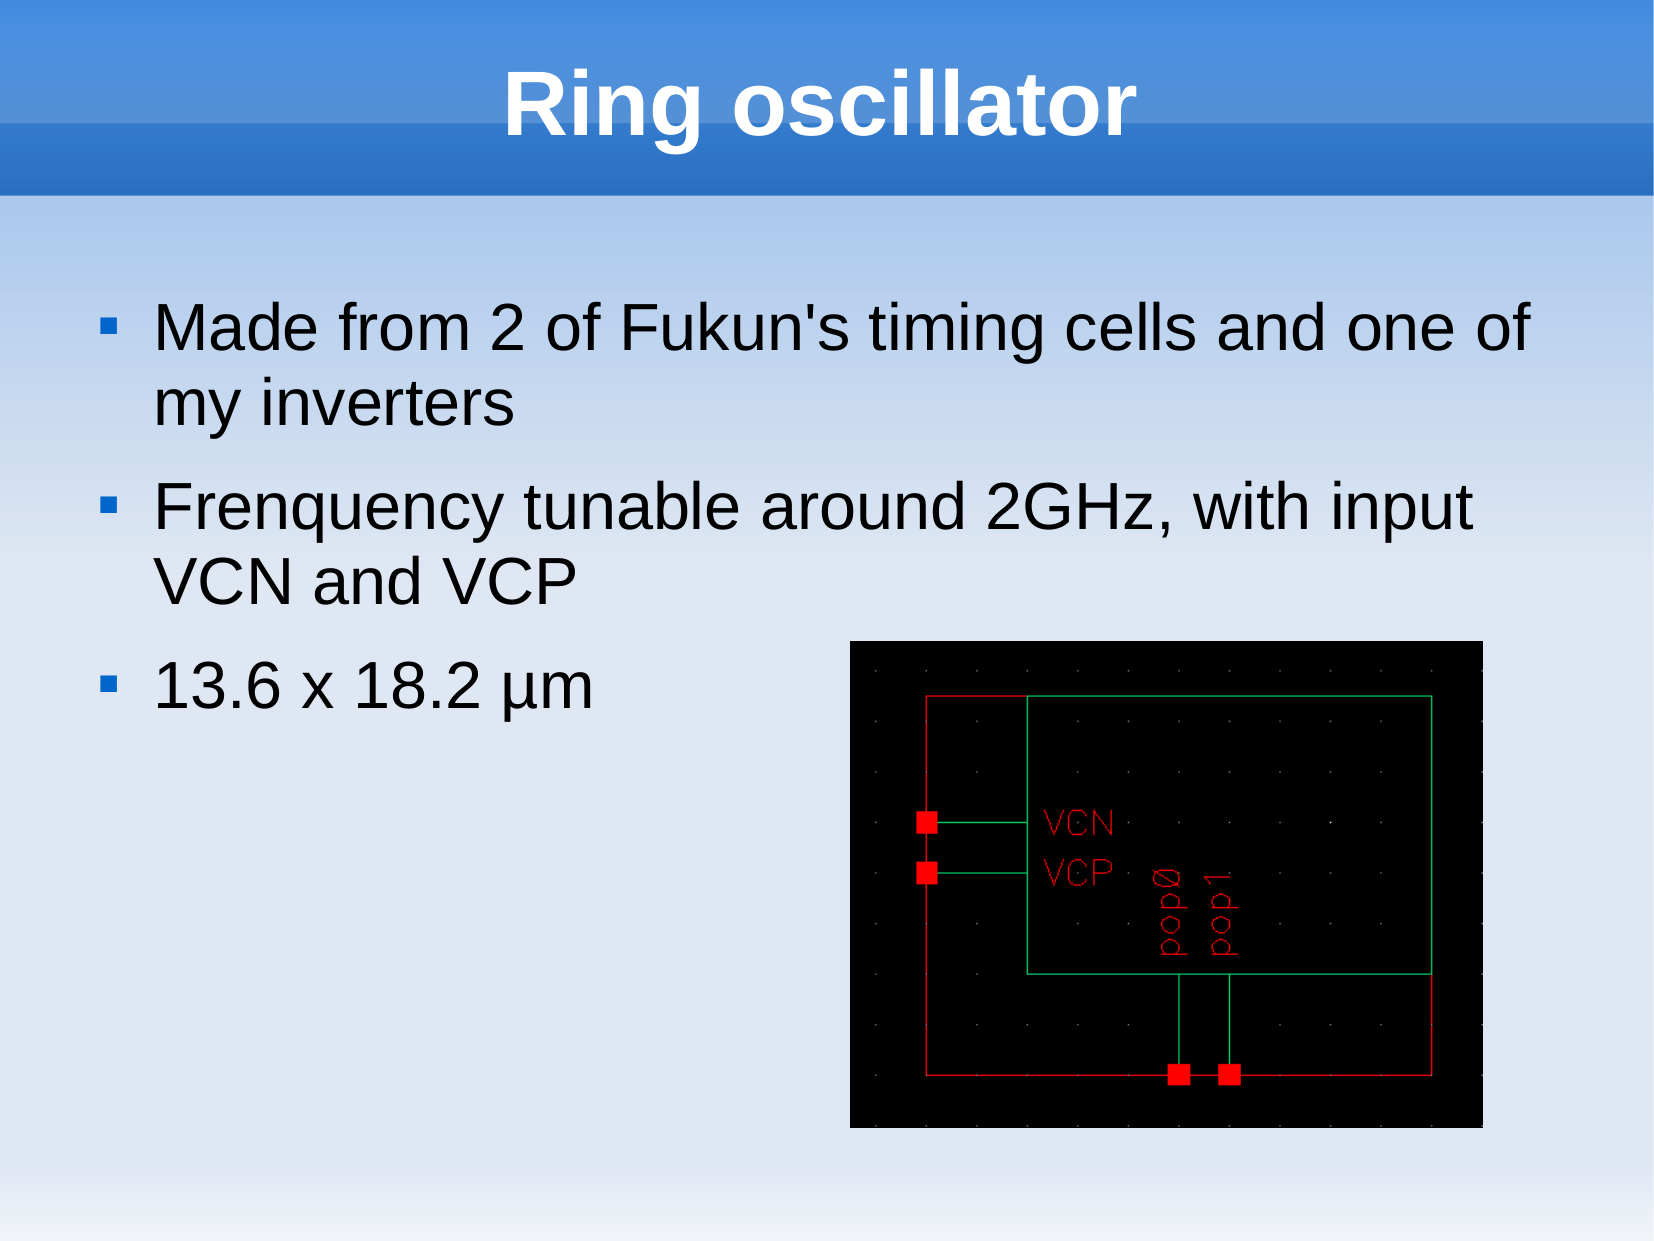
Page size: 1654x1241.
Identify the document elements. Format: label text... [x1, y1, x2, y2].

picture [0, 0, 1654, 1241]
title Ring oscillator [76, 0, 1565, 208]
list Made from 2 of Fukun's timing cells and one of my inverters Frenquency tunable around 2GHz, with input VCN and VCP 13.6 x 18.2 µm [82, 290, 1571, 1094]
